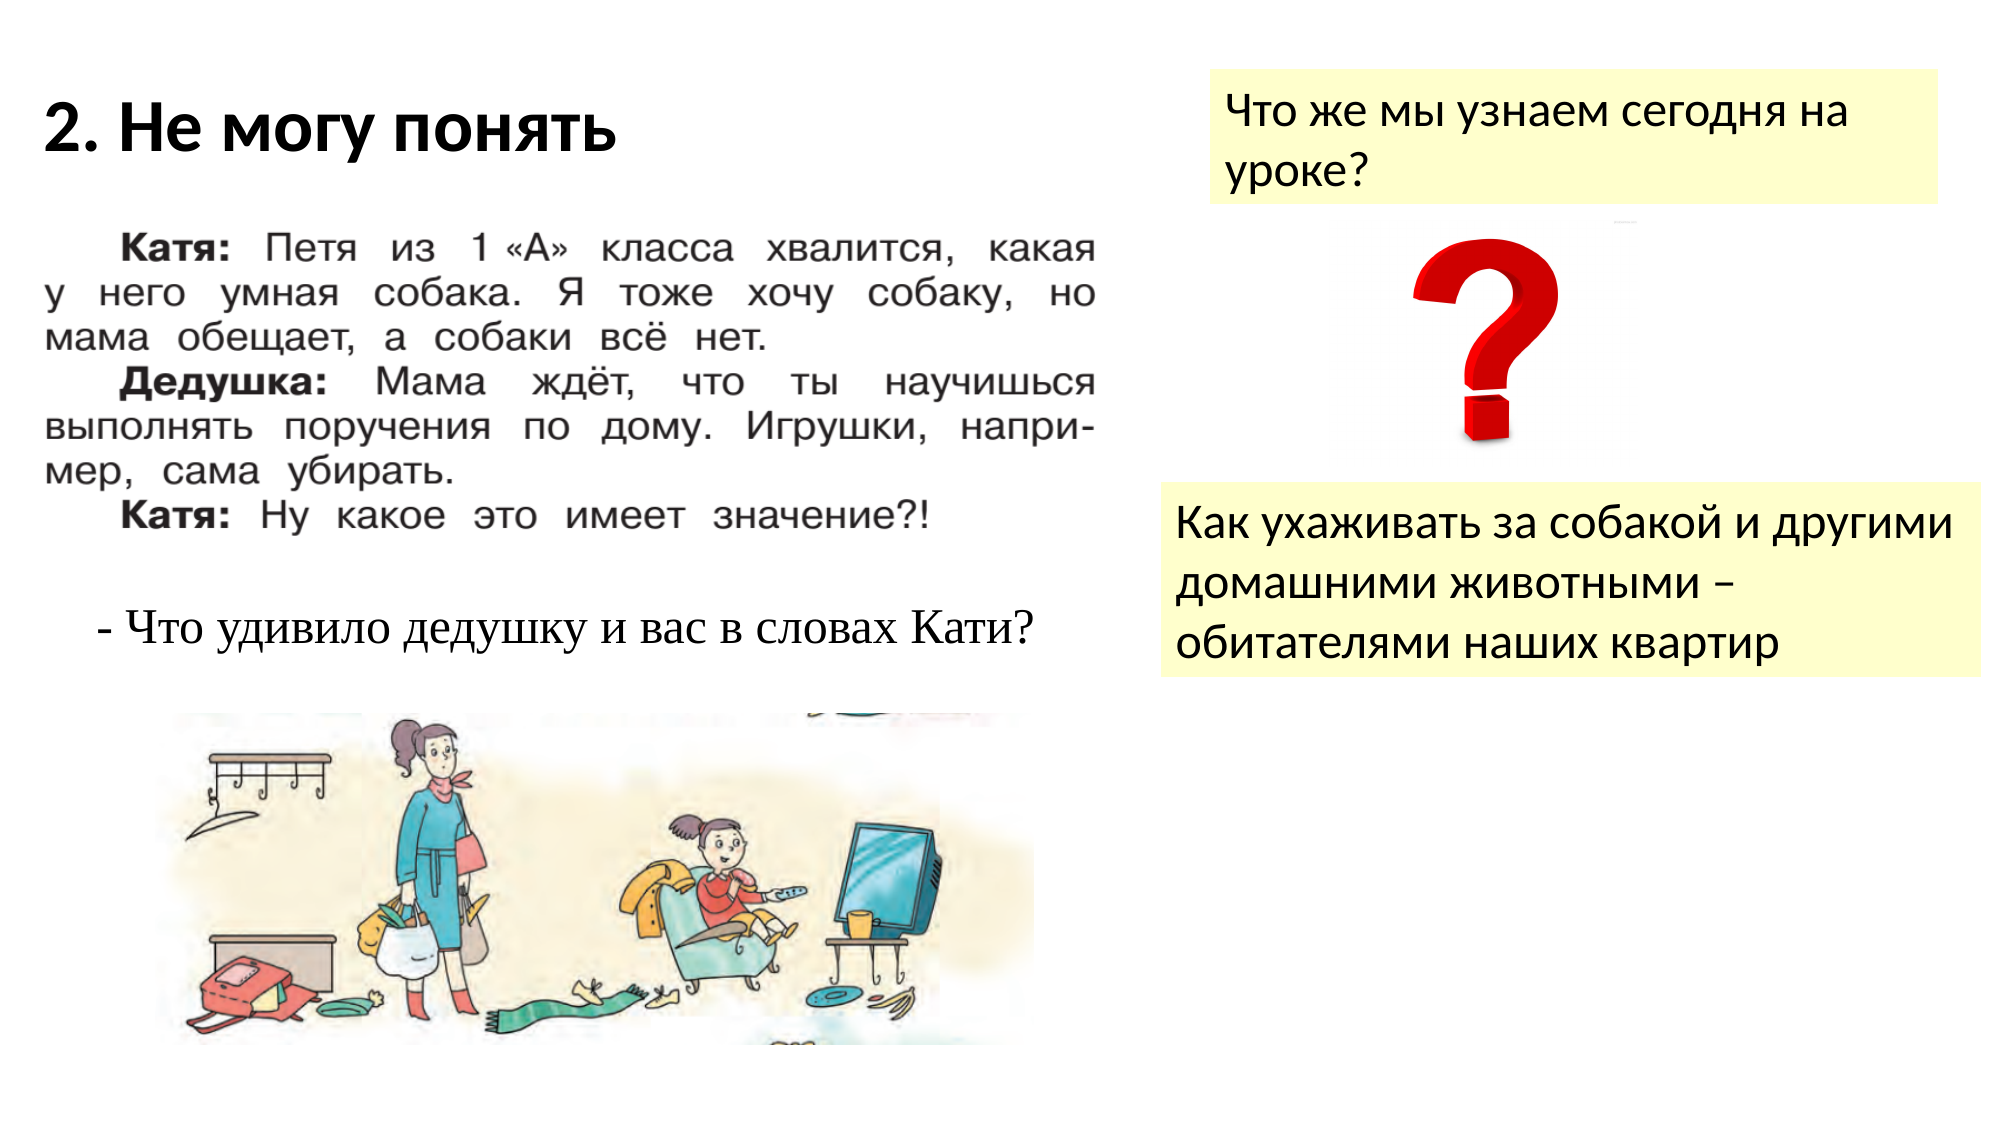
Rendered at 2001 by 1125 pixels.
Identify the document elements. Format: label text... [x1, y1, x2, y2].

title 2. Не могу понять [28, 46, 1161, 208]
picture [155, 713, 1034, 1045]
text_box Что же мы узнаем сегодня на уроке? [1210, 69, 1938, 204]
picture [0, 204, 1145, 557]
text_box - Что удивило дедушку и вас в словах Кати? [81, 586, 1050, 661]
text_box Как ухаживать за собакой и другими домашними животными – обитателями наших квартир [1161, 482, 1981, 677]
picture [1329, 220, 1638, 467]
